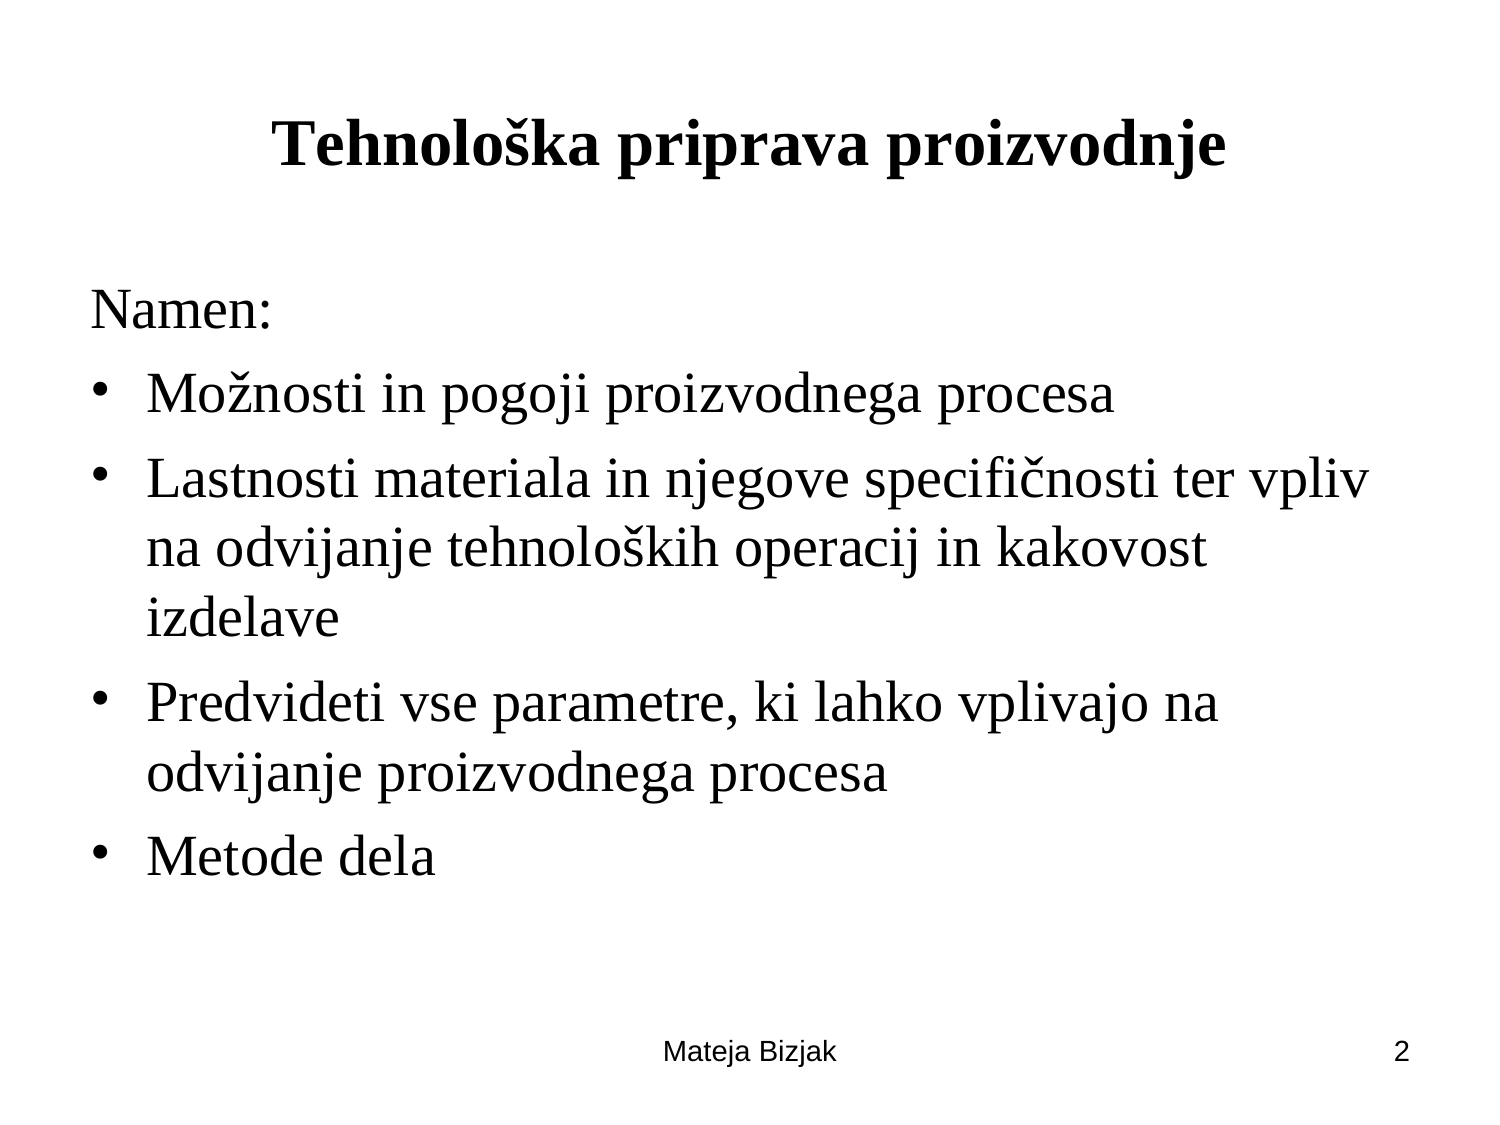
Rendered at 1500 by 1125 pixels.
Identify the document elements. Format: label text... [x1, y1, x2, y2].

list Namen: Možnosti in pogoji proizvodnega procesa Lastnosti materiala in njegove specifičnosti ter vpliv na odvijanje tehnoloških operacij in kakovost izdelave Predvideti vse parametre, ki lahko vplivajo na odvijanje proizvodnega procesa Metode dela [75, 262, 1426, 1006]
text_box Mateja Bizjak [512, 1024, 988, 1103]
title Tehnološka priprava proizvodnje [75, 45, 1426, 233]
text_box <number> [1074, 1024, 1426, 1103]
